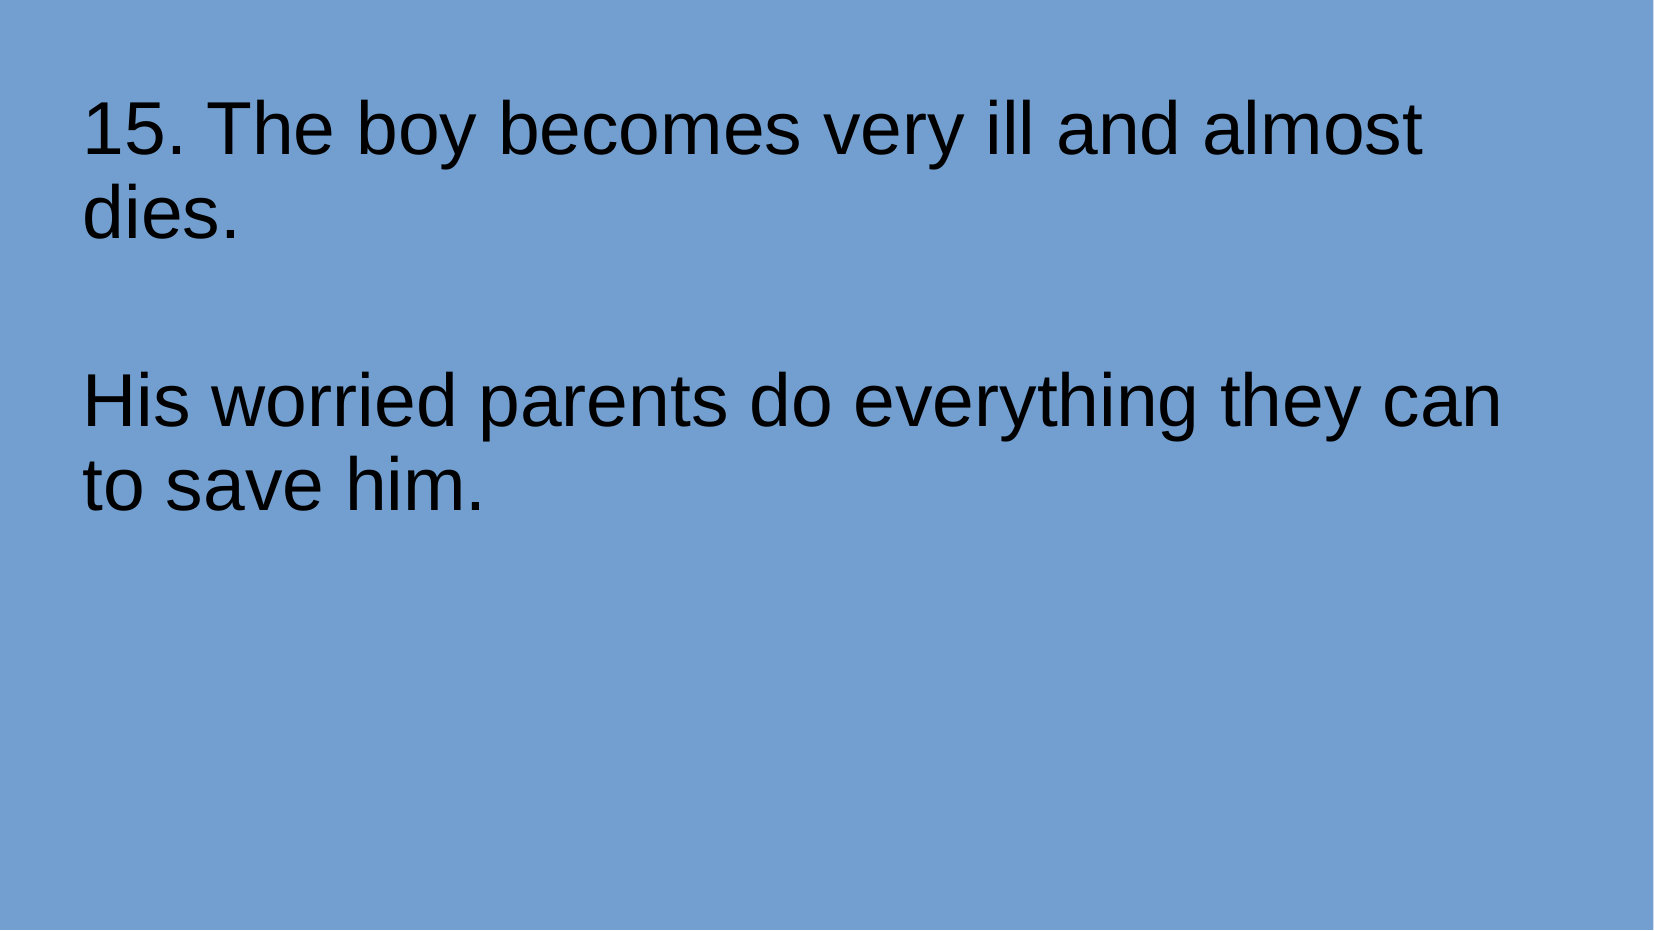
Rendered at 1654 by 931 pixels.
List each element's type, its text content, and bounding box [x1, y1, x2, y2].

list 15. The boy becomes very ill and almost dies. His worried parents do everything they can to save him. [82, 86, 1571, 626]
